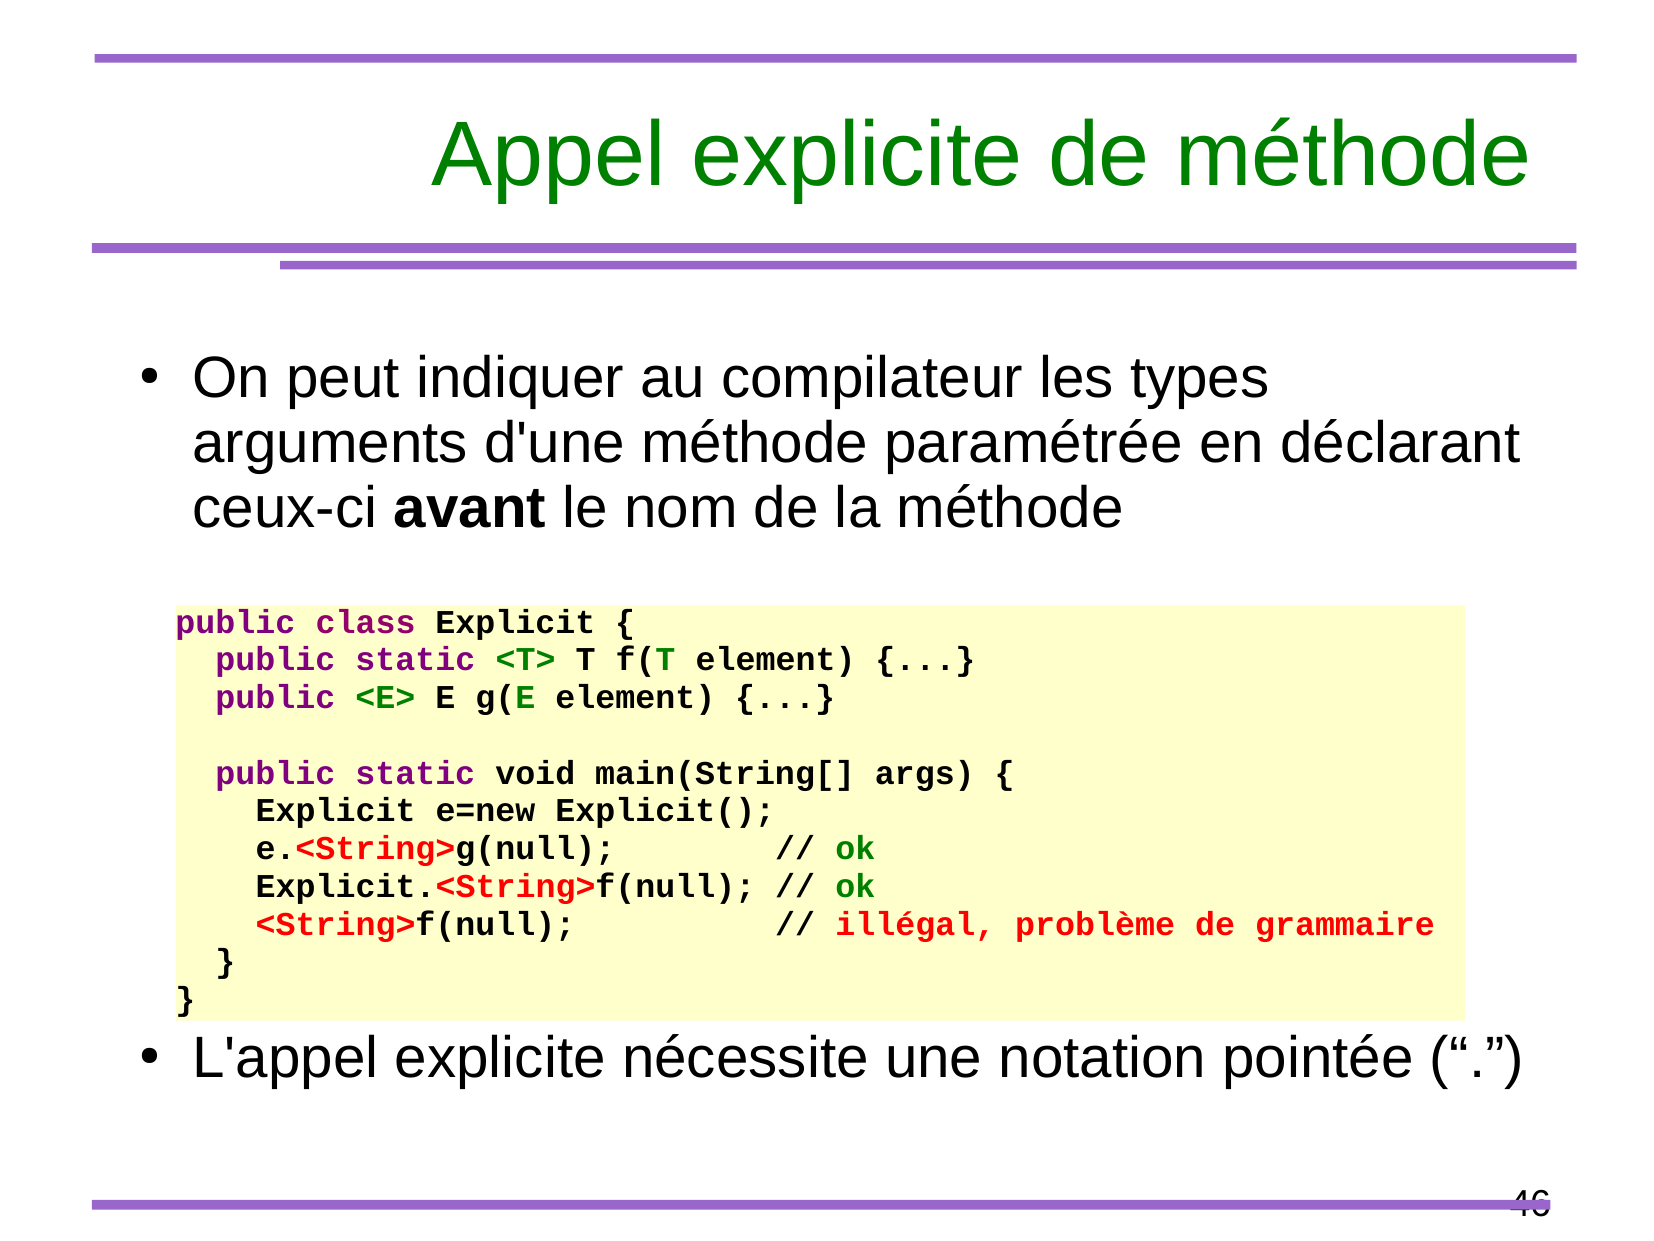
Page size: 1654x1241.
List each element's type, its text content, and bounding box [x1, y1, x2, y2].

text_box public class Explicit { public static <T> T f(T element) {...} public <E> E g(E element) {...} public static void main(String[] args) { Explicit e=new Explicit(); e.<String>g(null); // ok Explicit.<String>f(null); // ok <String>f(null); // illégal, problème de grammaire } } [175, 605, 1465, 1021]
title Appel explicite de méthode [121, 49, 1534, 257]
list On peut indiquer au compilateur les types arguments d'une méthode paramétrée en déclarant ceux-ci avant le nom de la méthode L'appel explicite nécessite une notation pointée (“.”) [121, 344, 1534, 1144]
